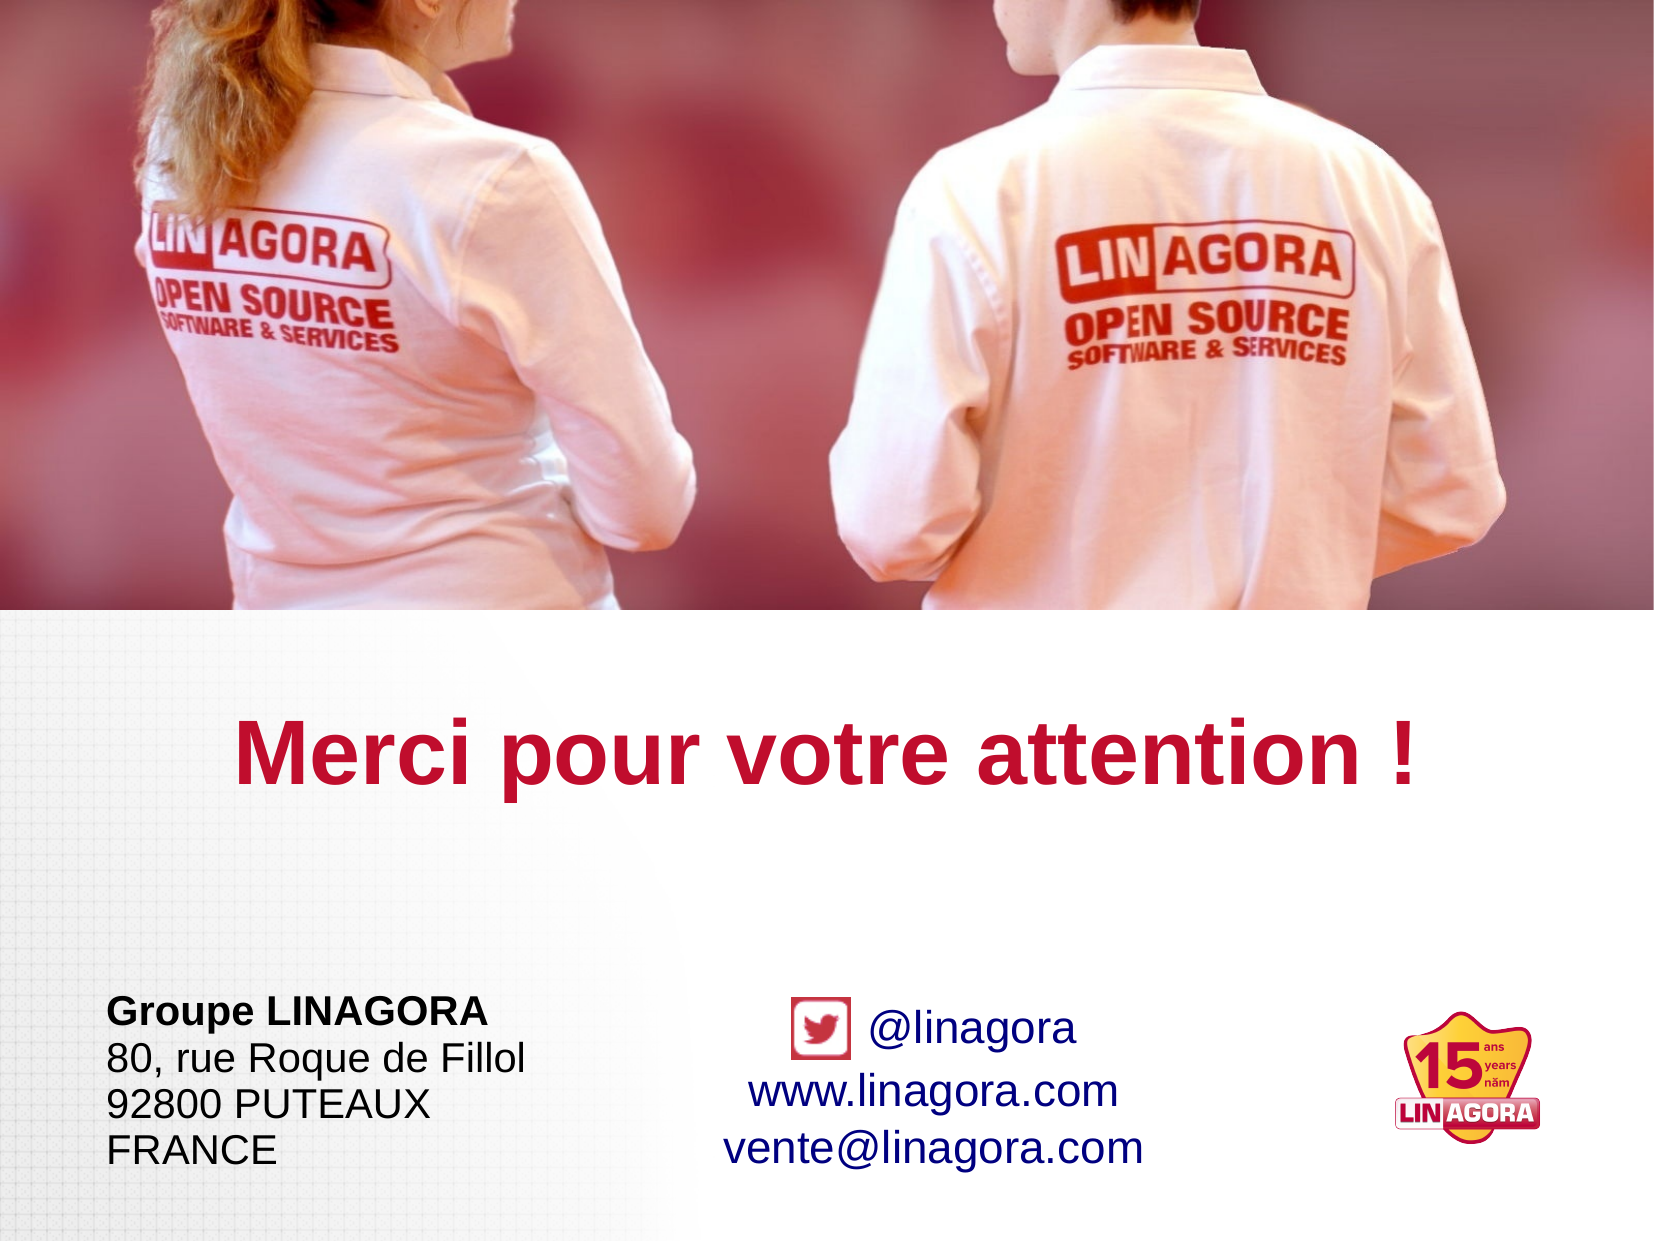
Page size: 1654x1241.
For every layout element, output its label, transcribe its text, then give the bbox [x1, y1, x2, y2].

title Merci pour votre attention ! [118, 649, 1536, 857]
text_box Groupe LINAGORA 80, rue Roque de Fillol 92800 PUTEAUX FRANCE [106, 977, 609, 1182]
picture [1393, 1003, 1542, 1152]
text_box @linagora www.linagora.com vente@linagora.com [708, 977, 1270, 1182]
picture [0, 0, 1654, 1241]
picture [791, 997, 851, 1061]
